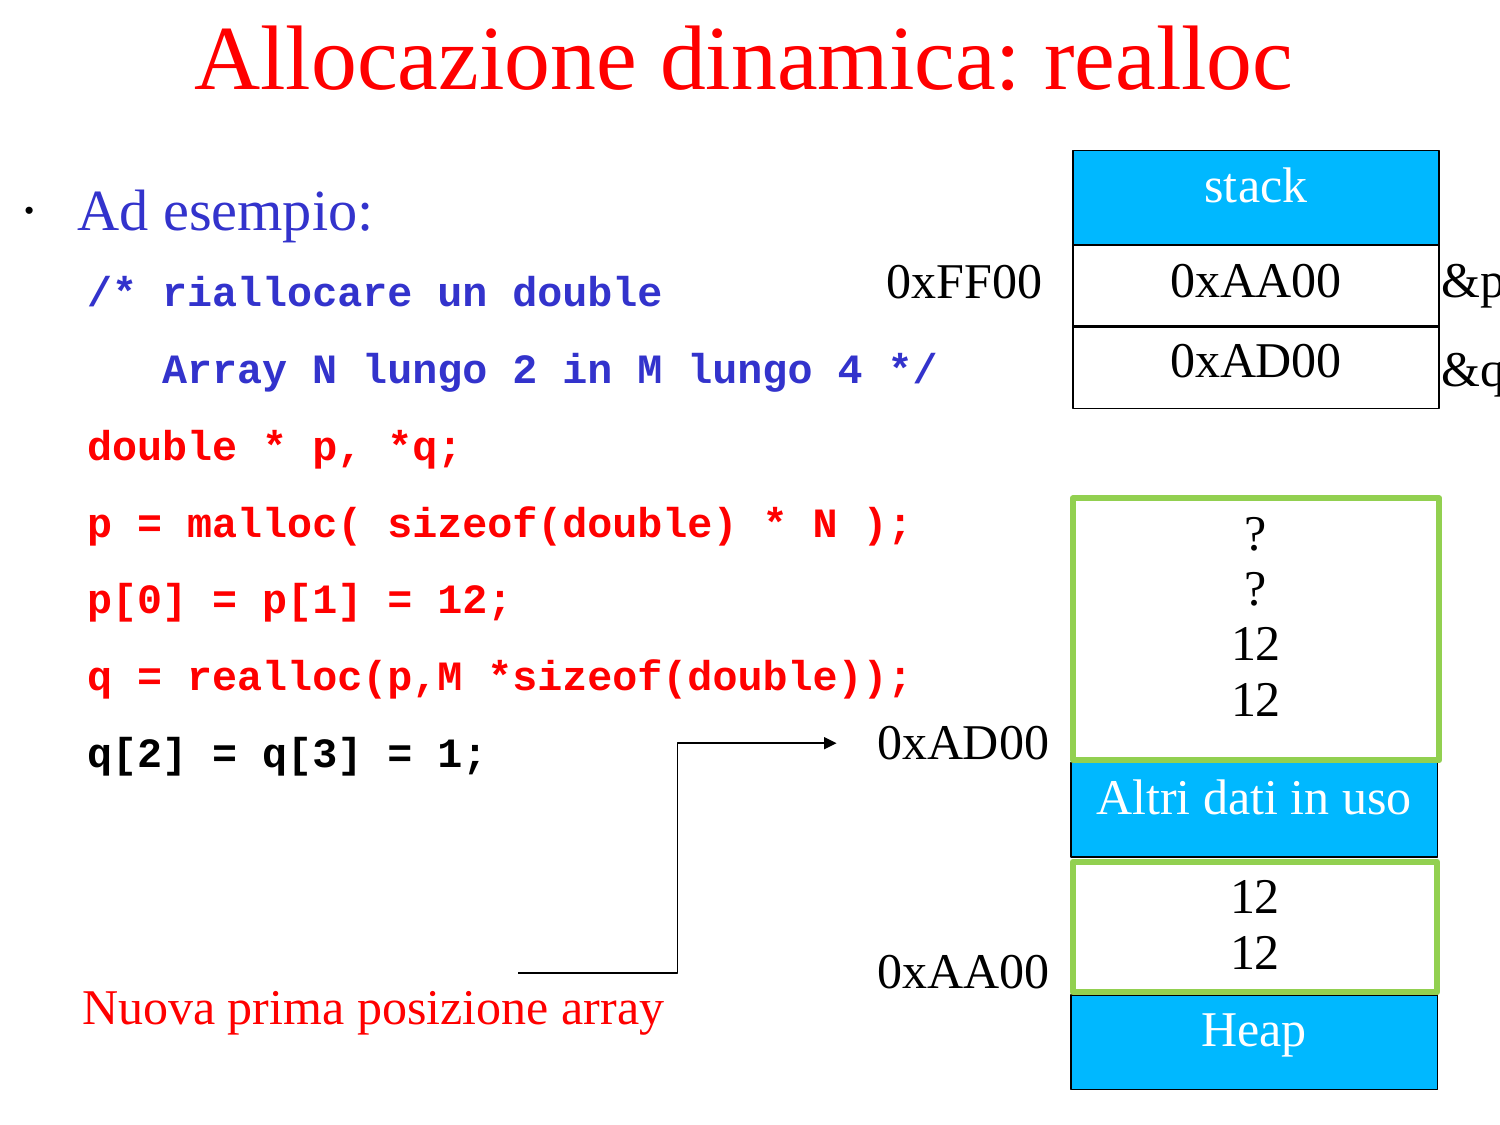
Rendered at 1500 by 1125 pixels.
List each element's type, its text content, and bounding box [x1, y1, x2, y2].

text_box &p [1488, 276, 1499, 296]
list Ad esempio: /* riallocare un double Array N lungo 2 in M lungo 4 */ double * p, *q; p = malloc( sizeof(double) * N ); p[0] = p[1] = 12; q = realloc(p,M *sizeof(double)); q[2] = q[3] = 1; [0, 170, 1284, 1010]
text_box &q [1426, 334, 1500, 406]
text_box Nuova prima posizione array [67, 972, 680, 1043]
text_box &p [1426, 245, 1500, 316]
text_box 12 12 [1072, 861, 1438, 993]
text_box Altri dati in uso [1071, 762, 1438, 858]
text_box 0xFF00 [871, 246, 1097, 318]
text_box stack [1072, 150, 1440, 245]
text_box &q [1486, 364, 1497, 384]
title Allocazione dinamica: realloc [107, 0, 1383, 170]
text_box 0xAA00 [1072, 245, 1440, 325]
text_box Heap [1071, 994, 1438, 1090]
text_box ? ? 12 12 [1072, 498, 1440, 761]
text_box 0xAD00 [1072, 325, 1440, 409]
text_box 0xAA00 [862, 937, 1088, 1008]
text_box 0xAD00 [862, 707, 1087, 779]
